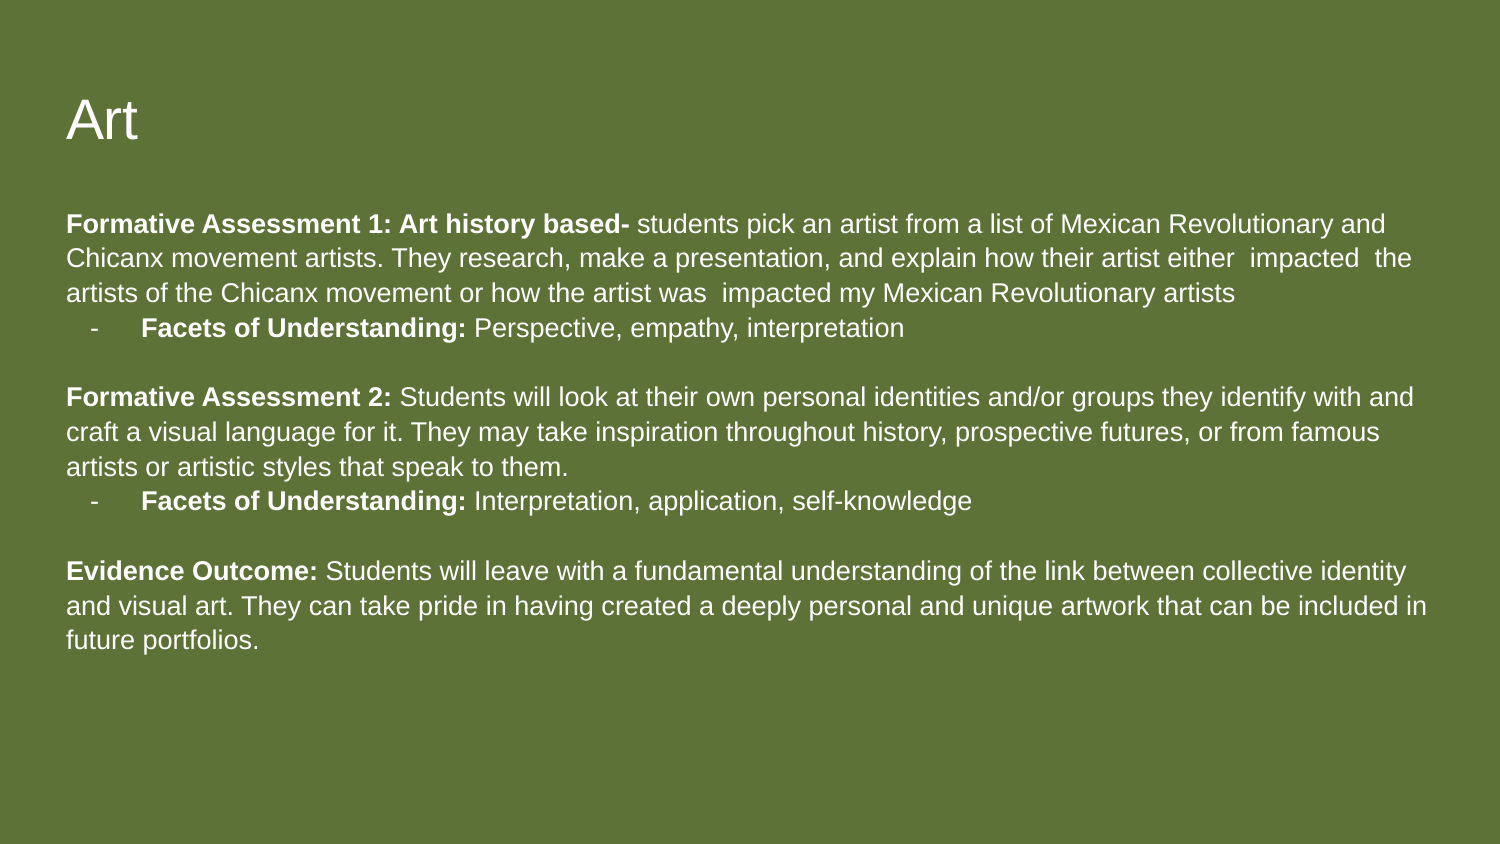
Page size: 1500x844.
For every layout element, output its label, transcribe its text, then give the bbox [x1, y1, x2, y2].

list Formative Assessment 1: Art history based- students pick an artist from a list of Mexican Revolutionary and Chicanx movement artists. They research, make a presentation, and explain how their artist either impacted the artists of the Chicanx movement or how the artist was impacted my Mexican Revolutionary artists Facets of Understanding: Perspective, empathy, interpretation Formative Assessment 2: Students will look at their own personal identities and/or groups they identify with and craft a visual language for it. They may take inspiration throughout history, prospective futures, or from famous artists or artistic styles that speak to them. Facets of Understanding: Interpretation, application, self-knowledge Evidence Outcome: Students will leave with a fundamental understanding of the link between collective identity and visual art. They can take pride in having created a deeply personal and unique artwork that can be included in future portfolios. [51, 189, 1449, 750]
title Art [51, 72, 1449, 167]
